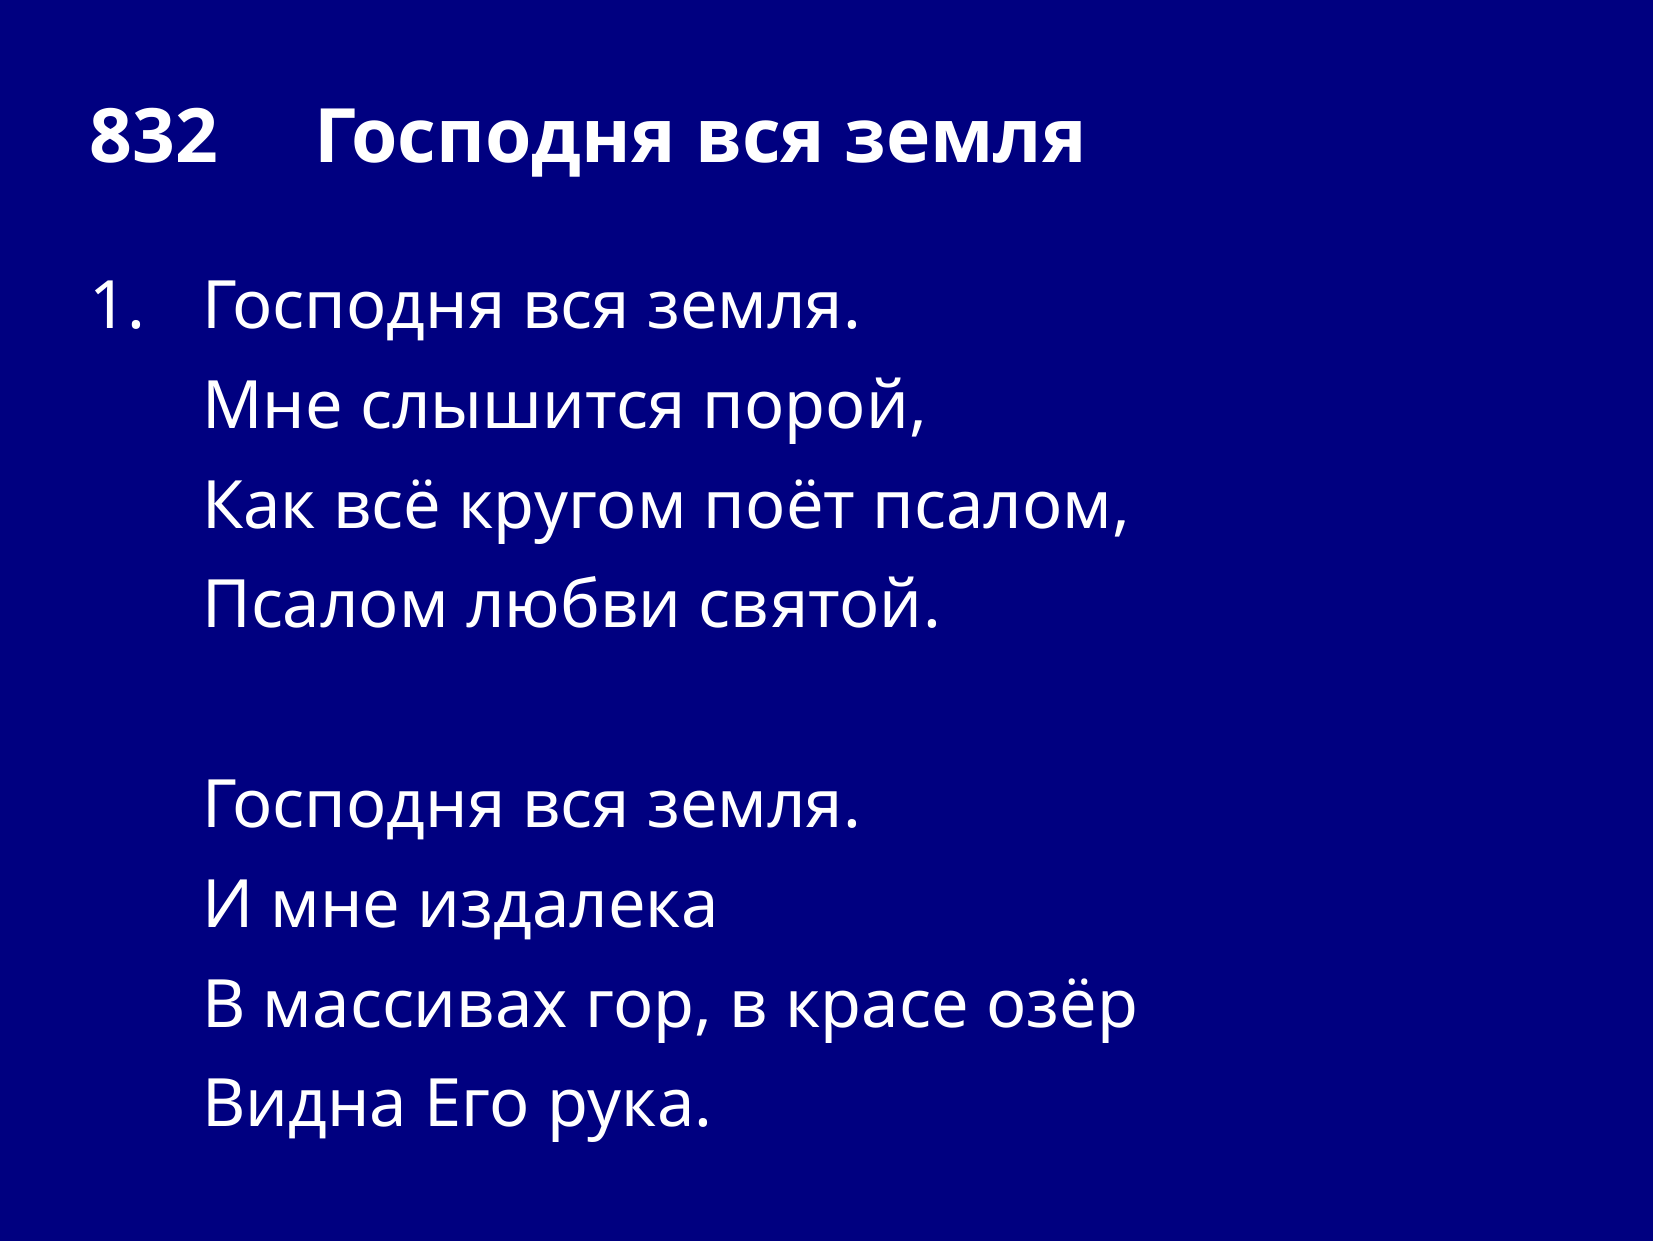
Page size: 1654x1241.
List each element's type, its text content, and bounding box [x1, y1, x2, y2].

text_box 1. Господня вся земля. Мне слышится порой, Как всё кругом поёт псалом, Псалом любви святой. Господня вся земля. И мне издалека В массивах гор, в красе озёр Видна Его рука. [75, 188, 1576, 1163]
text_box 832 Господня вся земля [75, 75, 1576, 188]
